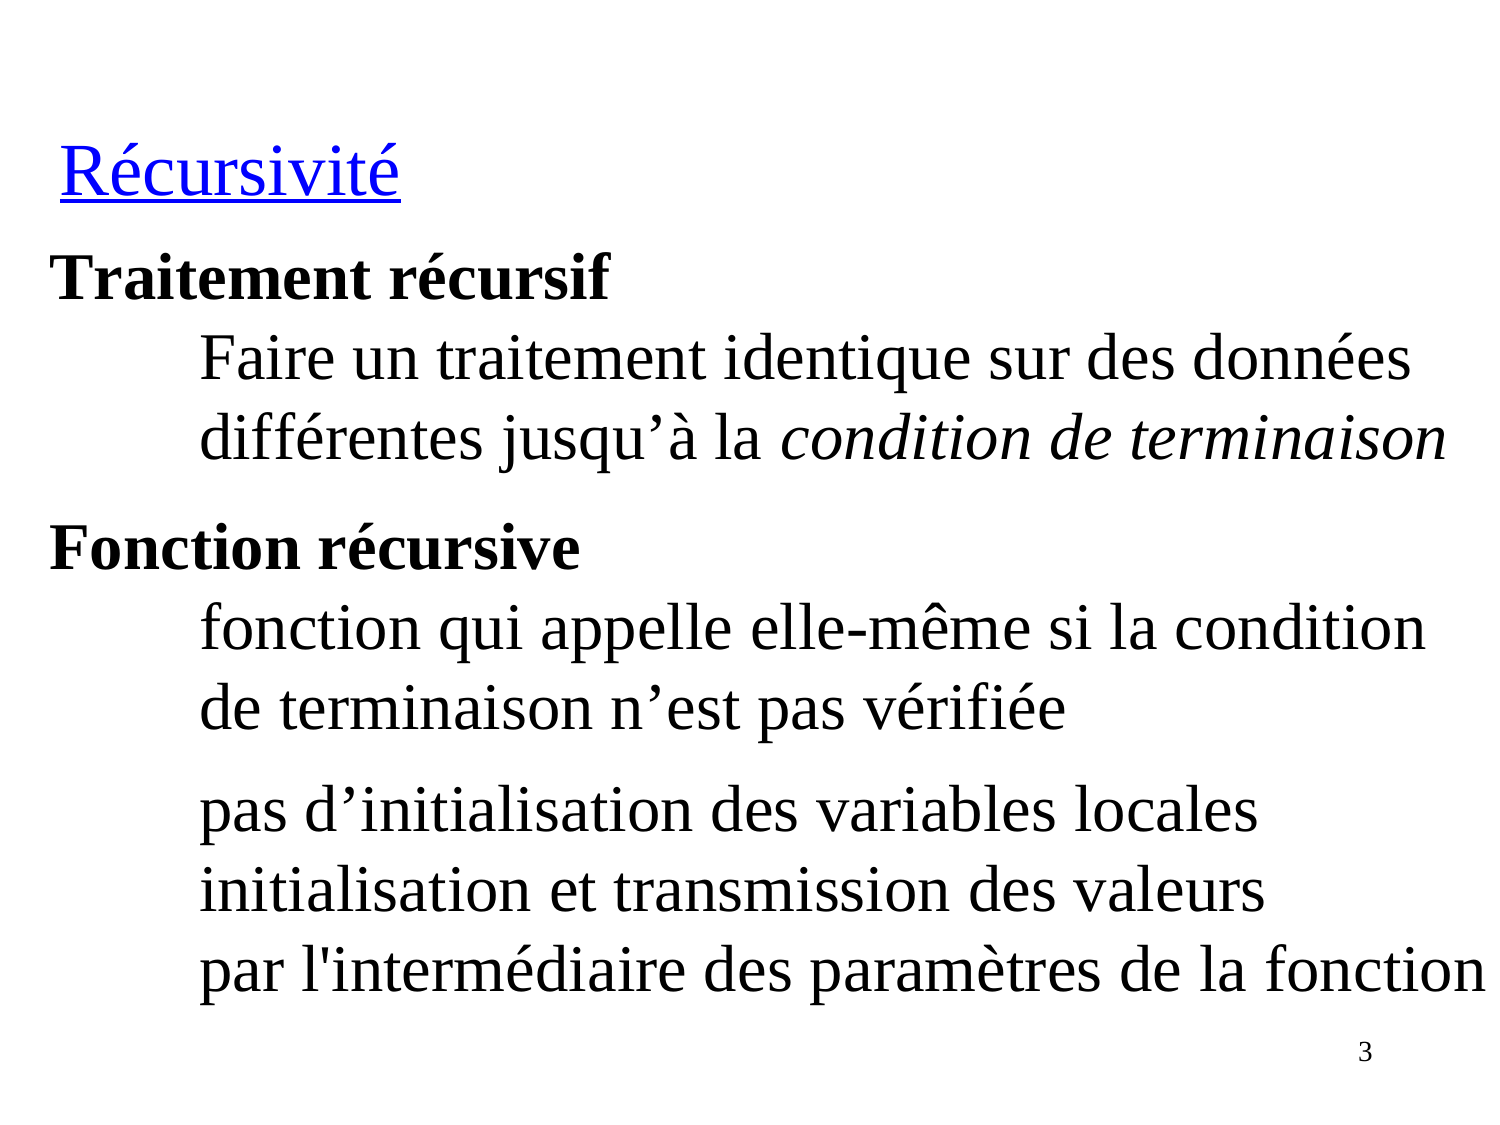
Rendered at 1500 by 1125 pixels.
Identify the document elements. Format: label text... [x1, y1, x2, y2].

text_box Récursivité [45, 112, 721, 218]
text_box Traitement récursif Faire un traitement identique sur des données différentes jusqu’à la condition de terminaison Fonction récursive fonction qui appelle elle-même si la condition de terminaison n’est pas vérifiée pas d’initialisation des variables locales initialisation et transmission des valeurs par l'intermédiaire des paramètres de la fonction [34, 224, 1500, 1013]
